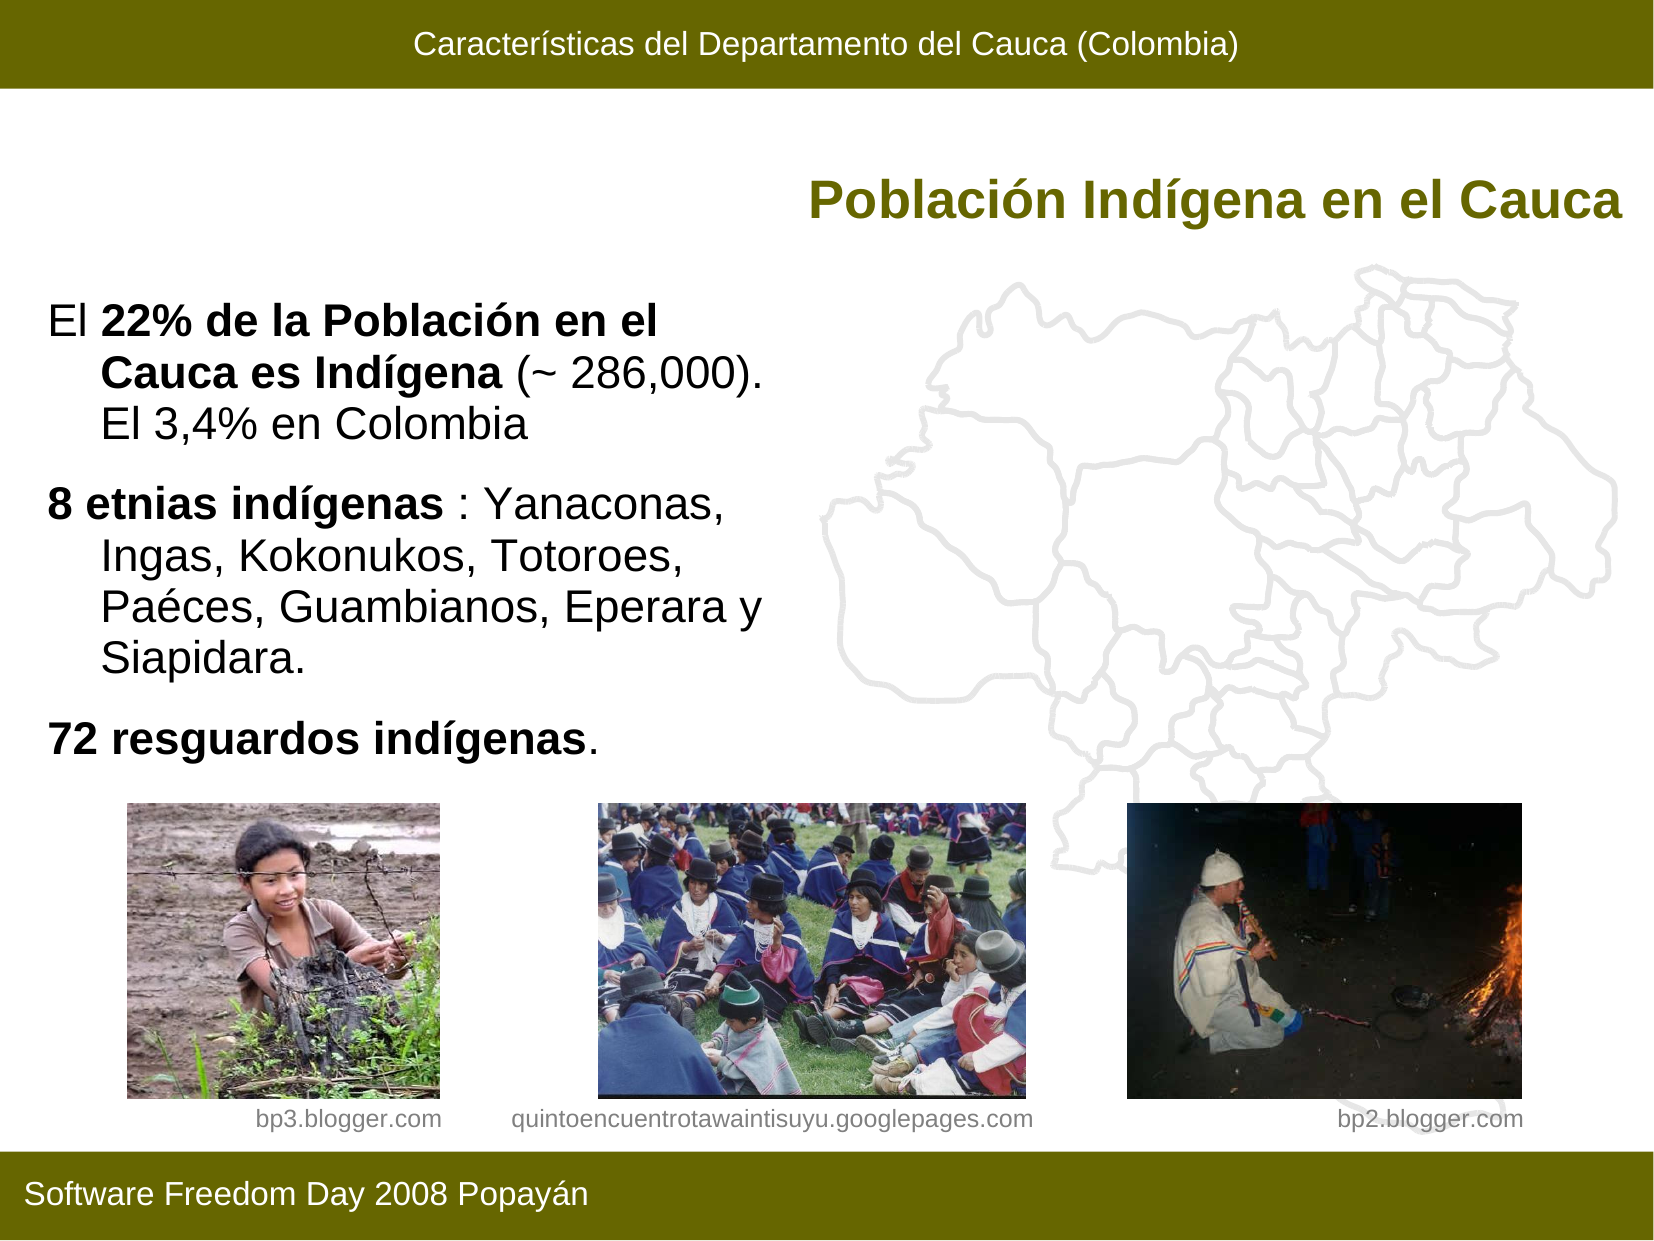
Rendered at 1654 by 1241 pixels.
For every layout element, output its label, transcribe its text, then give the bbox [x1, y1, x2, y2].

list El 22% de la Población en el Cauca es Indígena (~ 286,000). El 3,4% en Colombia 8 etnias indígenas : Yanaconas, Ingas, Kokonukos, Totoroes, Paéces, Guambianos, Eperara y Siapidara. 72 resguardos indígenas. [29, 295, 785, 1122]
picture [598, 803, 1026, 1099]
text_box bp3.blogger.com [255, 1104, 440, 1133]
picture [127, 803, 440, 1099]
picture [1127, 803, 1522, 1099]
title Población Indígena en el Cauca [147, 147, 1625, 252]
text_box quintoencuentrotawaintisuyu.googlepages.com [511, 1104, 1026, 1133]
text_box bp2.blogger.com [1337, 1104, 1522, 1133]
